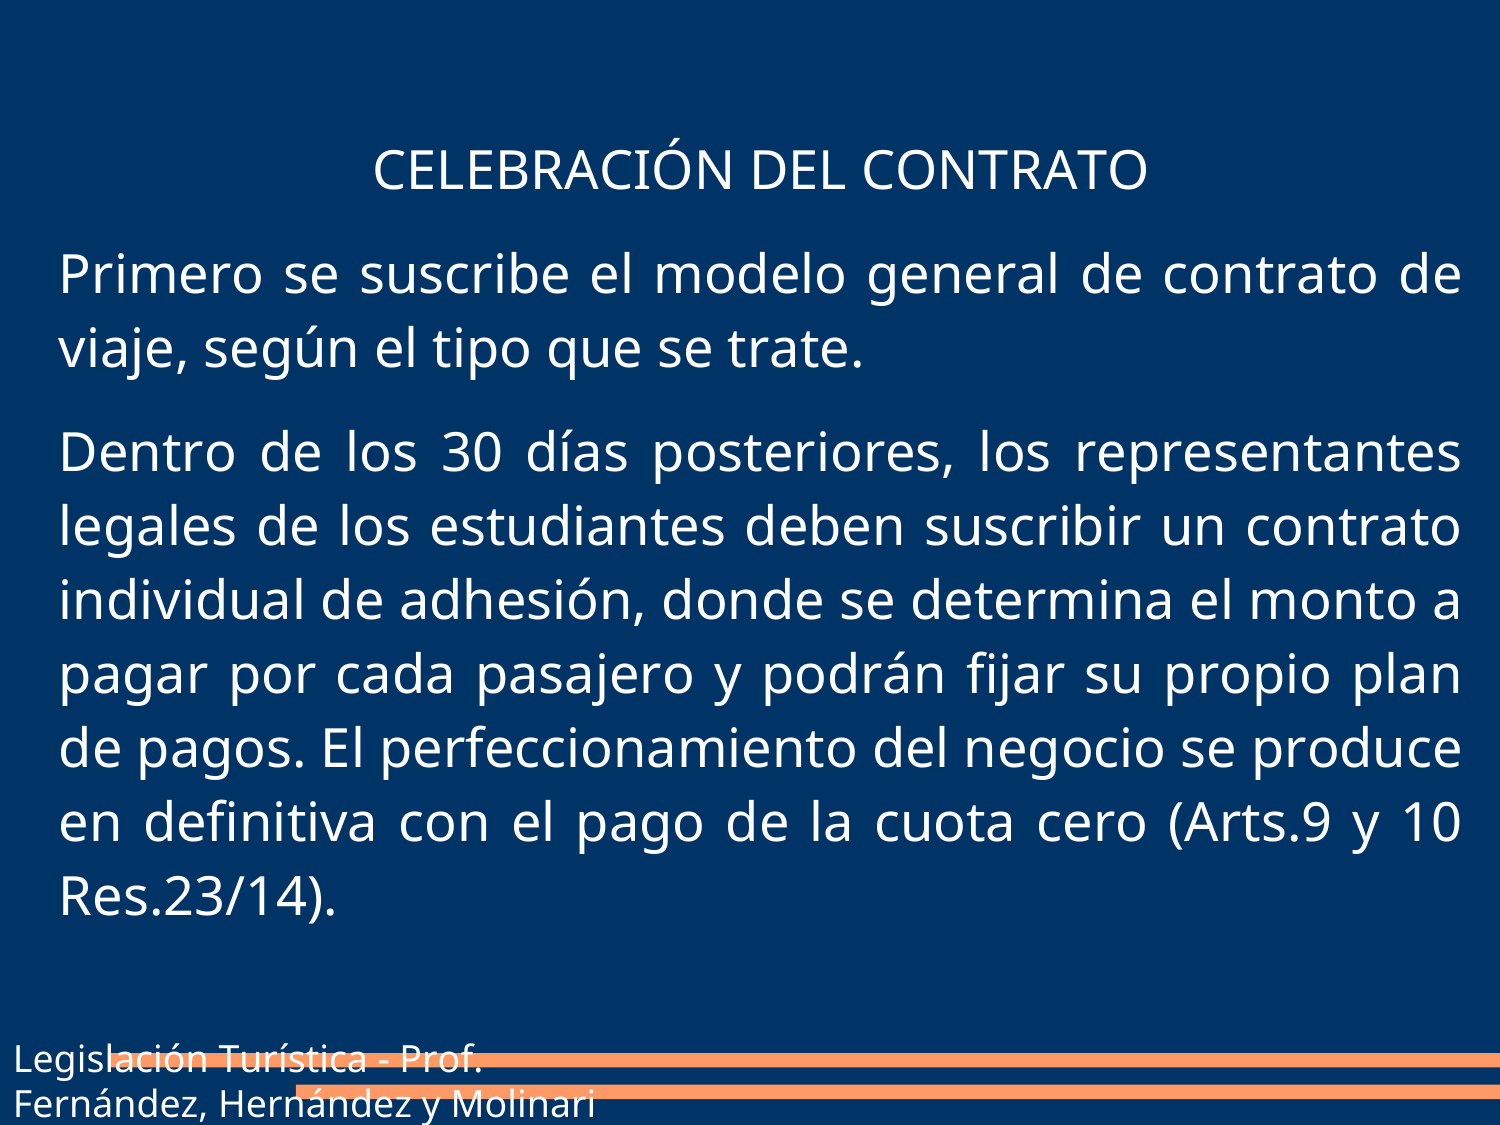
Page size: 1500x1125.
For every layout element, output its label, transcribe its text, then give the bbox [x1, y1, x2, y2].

subtitle CELEBRACIÓN DEL CONTRATO Primero se suscribe el modelo general de contrato de viaje, según el tipo que se trate. Dentro de los 30 días posteriores, los representantes legales de los estudiantes deben suscribir un contrato individual de adhesión, donde se determina el monto a pagar por cada pasajero y podrán fijar su propio plan de pagos. El perfeccionamiento del negocio se produce en definitiva con el pago de la cuota cero (Arts.9 y 10 Res.23/14). [59, 90, 1465, 973]
footer Legislación Turística - Prof. Fernández, Hernández y Molinari [0, 1027, 697, 1077]
